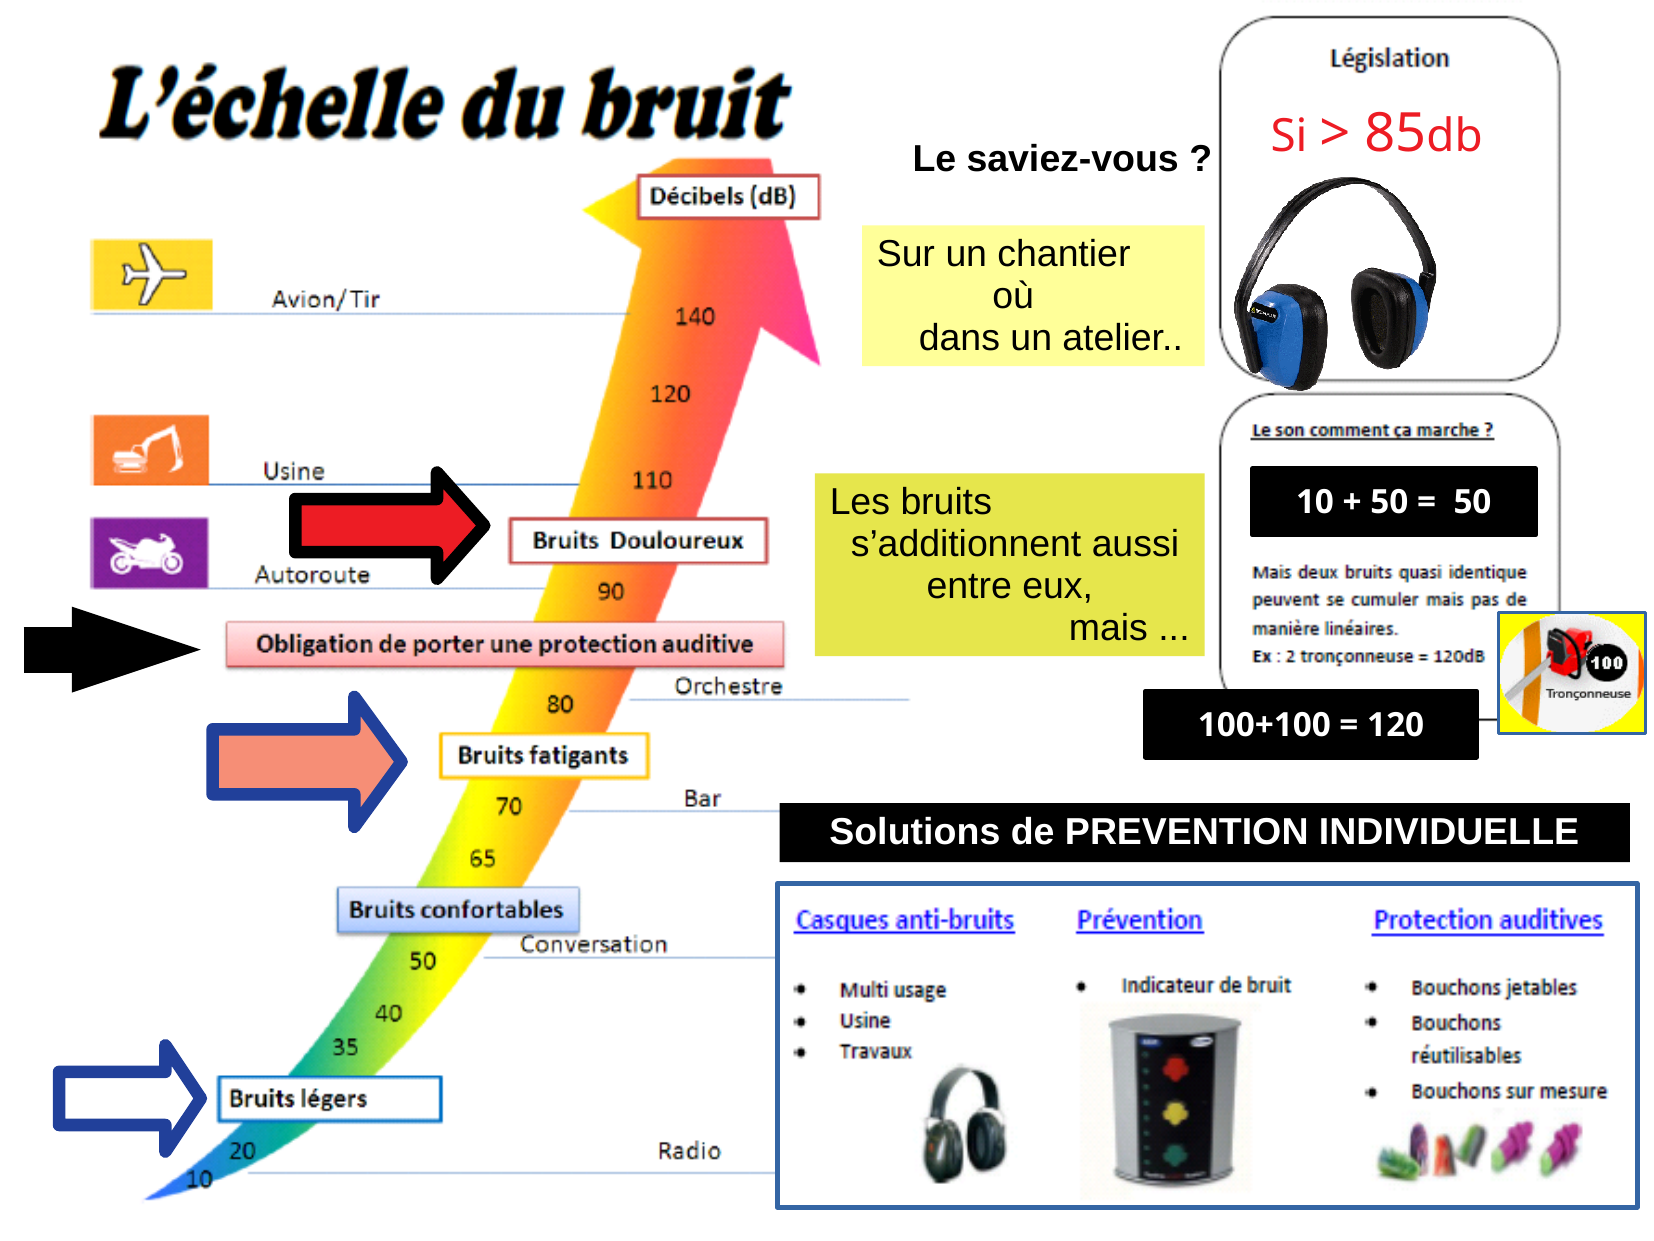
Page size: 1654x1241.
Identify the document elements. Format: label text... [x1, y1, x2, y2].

text_box 10 + 50 = 50 [1252, 468, 1536, 535]
picture [779, 885, 1635, 1205]
text_box Si > 85db [1246, 85, 1542, 367]
text_box Les bruits s’additionnent aussi entre eux, mais ... [814, 473, 1205, 657]
text_box Solutions de PREVENTION INDIVIDUELLE [779, 803, 1630, 863]
picture [1210, 0, 1571, 727]
text_box Le saviez-vous ? [897, 129, 1241, 189]
text_box [212, 696, 402, 827]
picture [1500, 614, 1645, 733]
text_box [59, 1045, 201, 1152]
text_box Sur un chantier où dans un atelier.. [862, 225, 1205, 367]
text_box 100+100 = 120 [1145, 690, 1477, 758]
text_box [295, 472, 485, 579]
picture [85, 35, 935, 1217]
